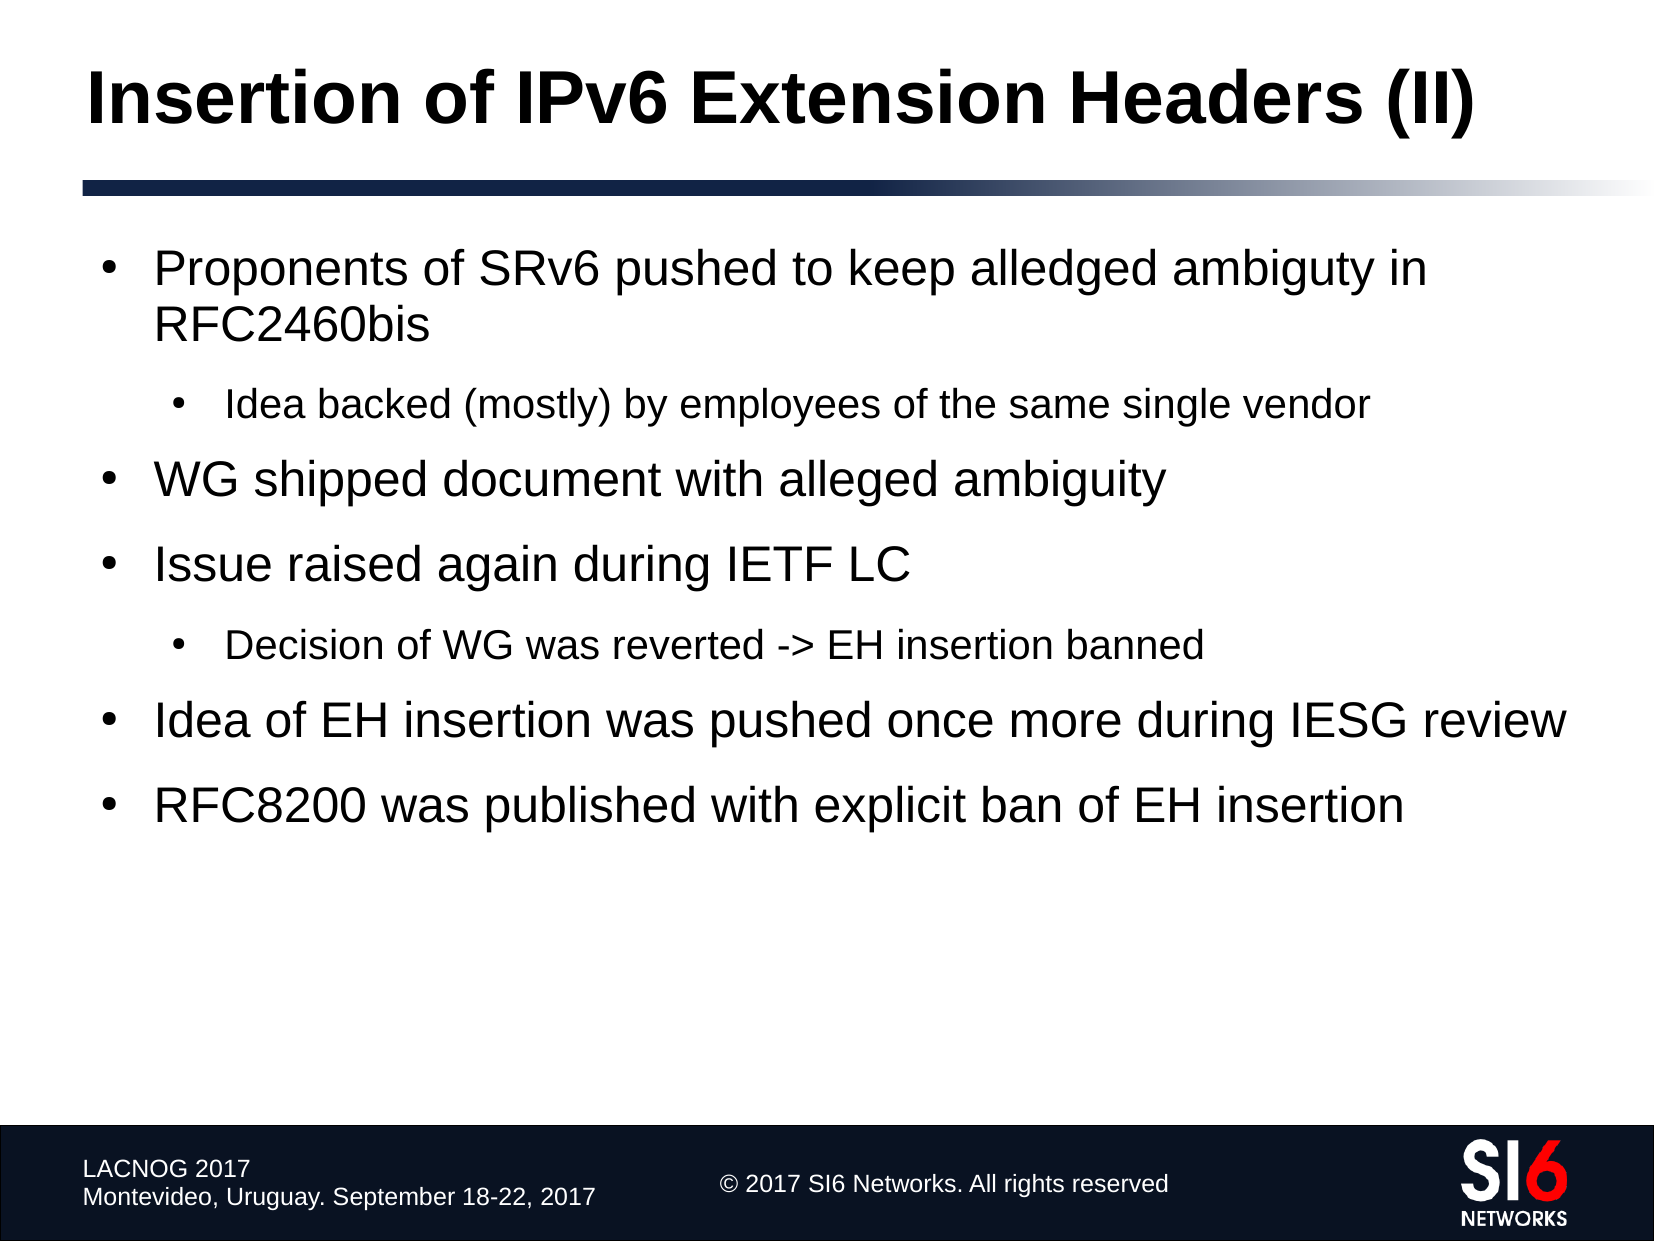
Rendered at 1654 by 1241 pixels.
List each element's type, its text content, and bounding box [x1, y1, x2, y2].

title Insertion of IPv6 Extension Headers (II) [86, 30, 1576, 166]
list Proponents of SRv6 pushed to keep alledged ambiguty in RFC2460bis Idea backed (mostly) by employees of the same single vendor WG shipped document with alleged ambiguity Issue raised again during IETF LC Decision of WG was reverted -> EH insertion banned Idea of EH insertion was pushed once more during IESG review RFC8200 was published with explicit ban of EH insertion [82, 240, 1571, 1059]
picture [1461, 1139, 1567, 1226]
